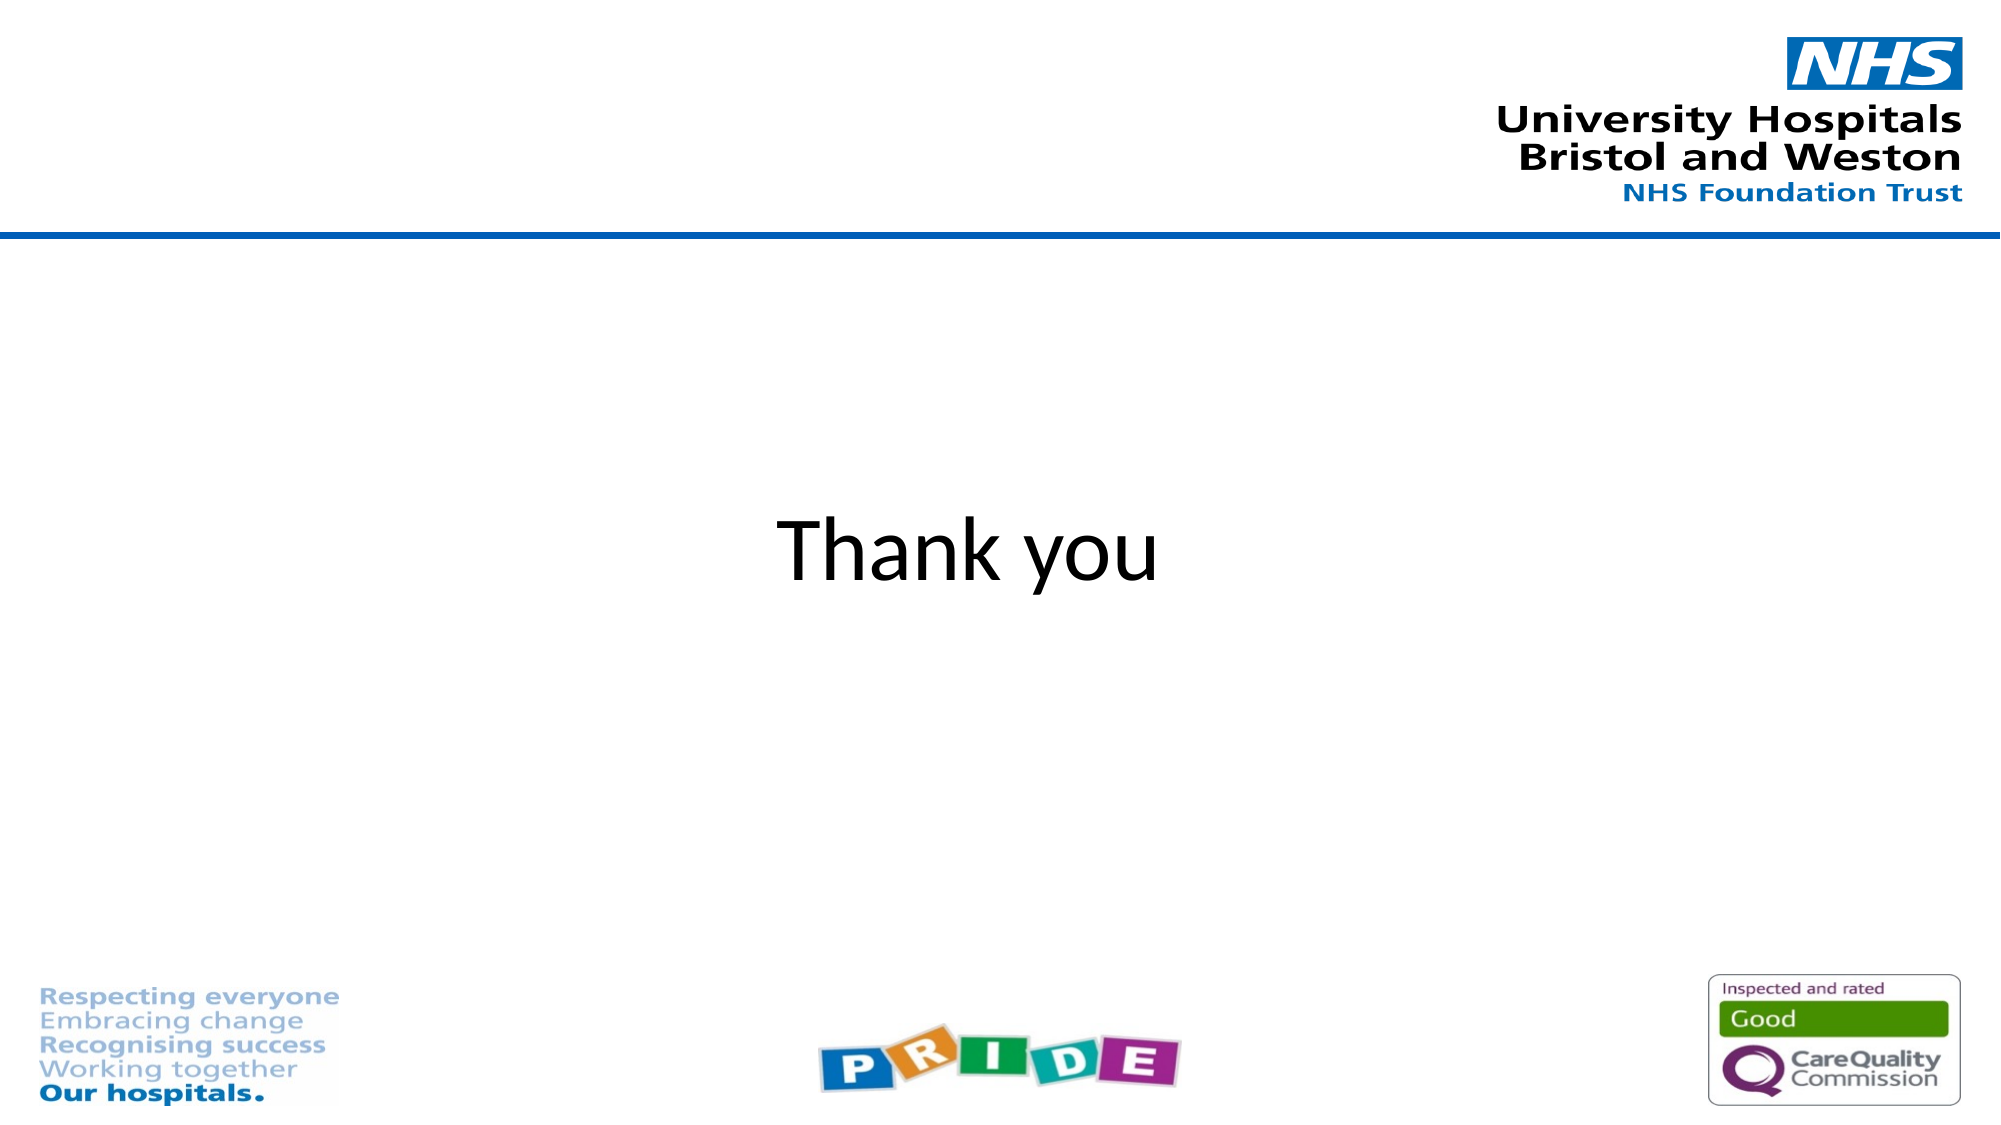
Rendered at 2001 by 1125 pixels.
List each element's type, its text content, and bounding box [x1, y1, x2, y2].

title Thank you [68, 449, 1869, 638]
